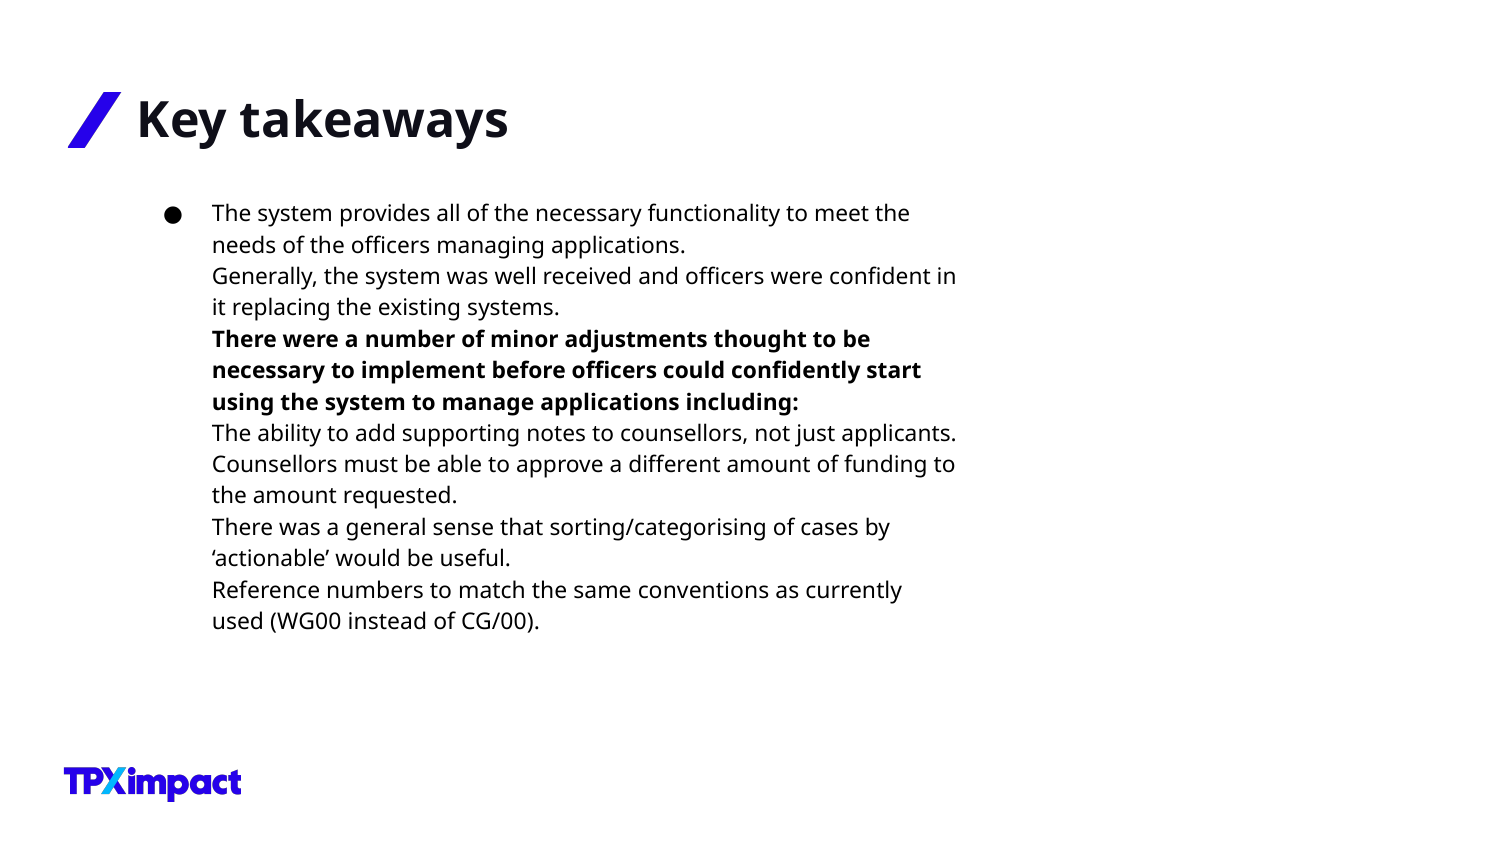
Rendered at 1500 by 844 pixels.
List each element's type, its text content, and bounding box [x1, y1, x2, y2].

title Key takeaways [121, 72, 1036, 167]
picture [63, 767, 241, 802]
picture [67, 92, 121, 148]
title The system provides all of the necessary functionality to meet the needs of the officers managing applications. Generally, the system was well received and officers were confident in it replacing the existing systems. There were a number of minor adjustments thought to be necessary to implement before officers could confidently start using the system to manage applications including: The ability to add supporting notes to counsellors, not just applicants. Counsellors must be able to approve a different amount of funding to the amount requested. There was a general sense that sorting/categorising of cases by ‘actionable’ would be useful. Reference numbers to match the same conventions as currently used (WG00 instead of CG/00). [121, 180, 972, 732]
